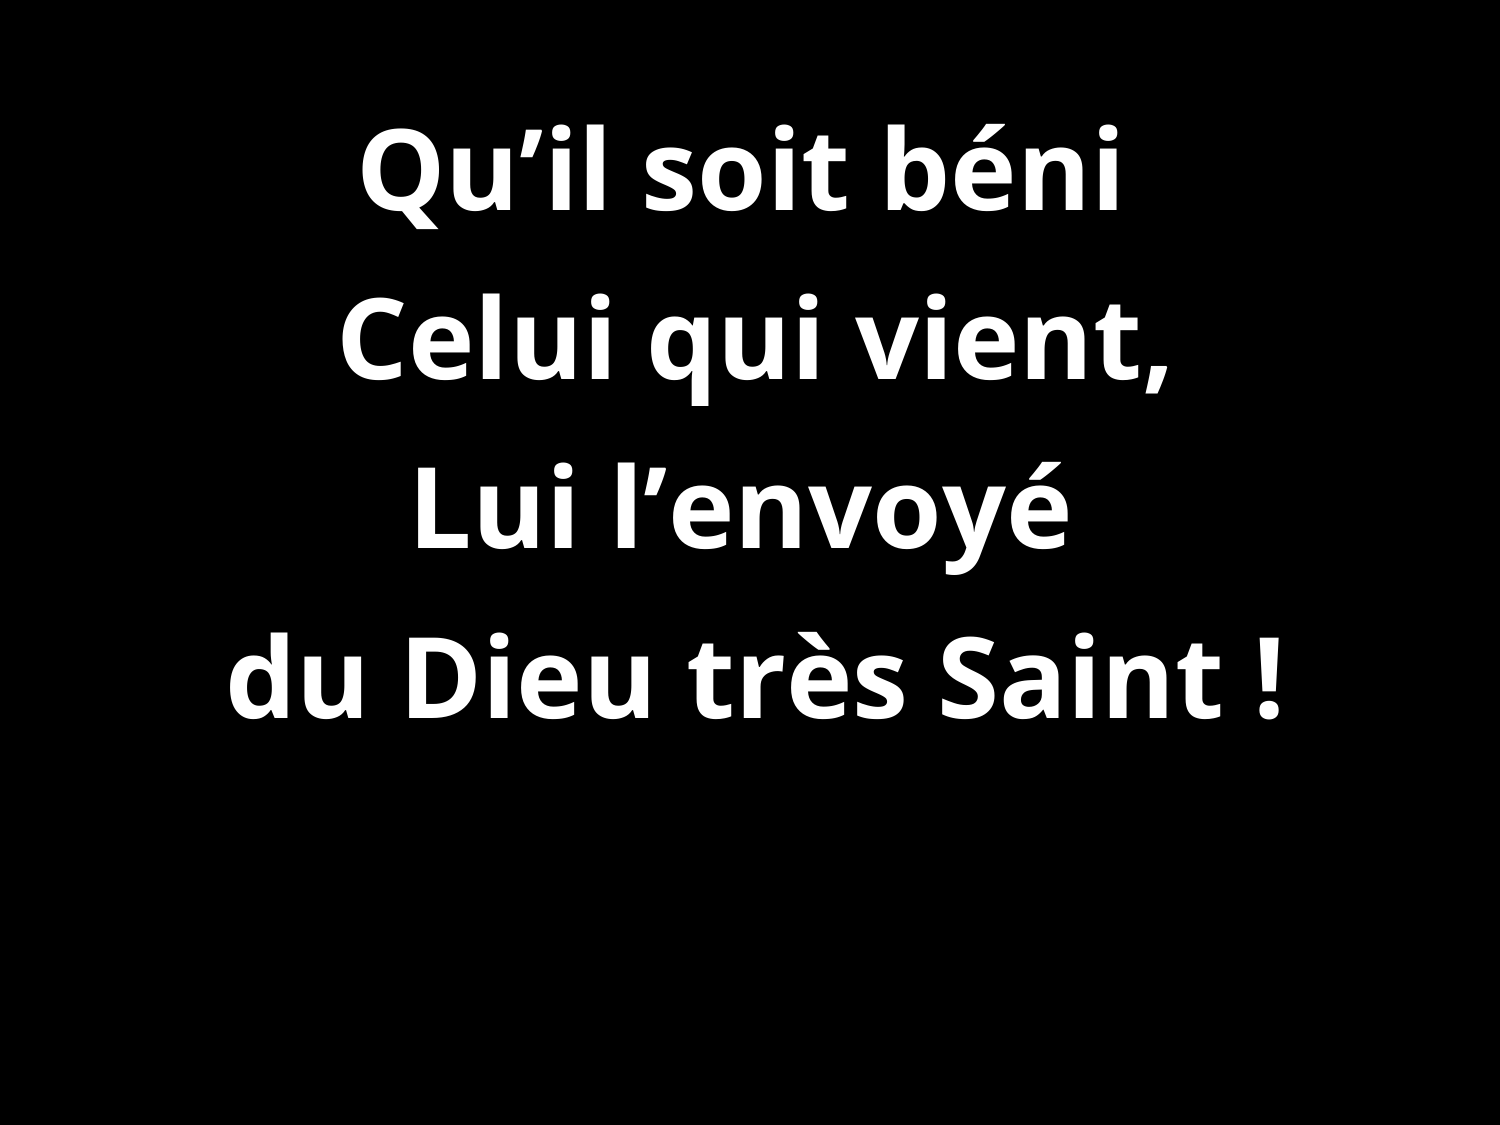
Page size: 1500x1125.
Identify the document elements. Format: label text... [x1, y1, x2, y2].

text_box Qu’il soit béni Celui qui vient, Lui l’envoyé du Dieu très Saint ! [11, 90, 1500, 1005]
